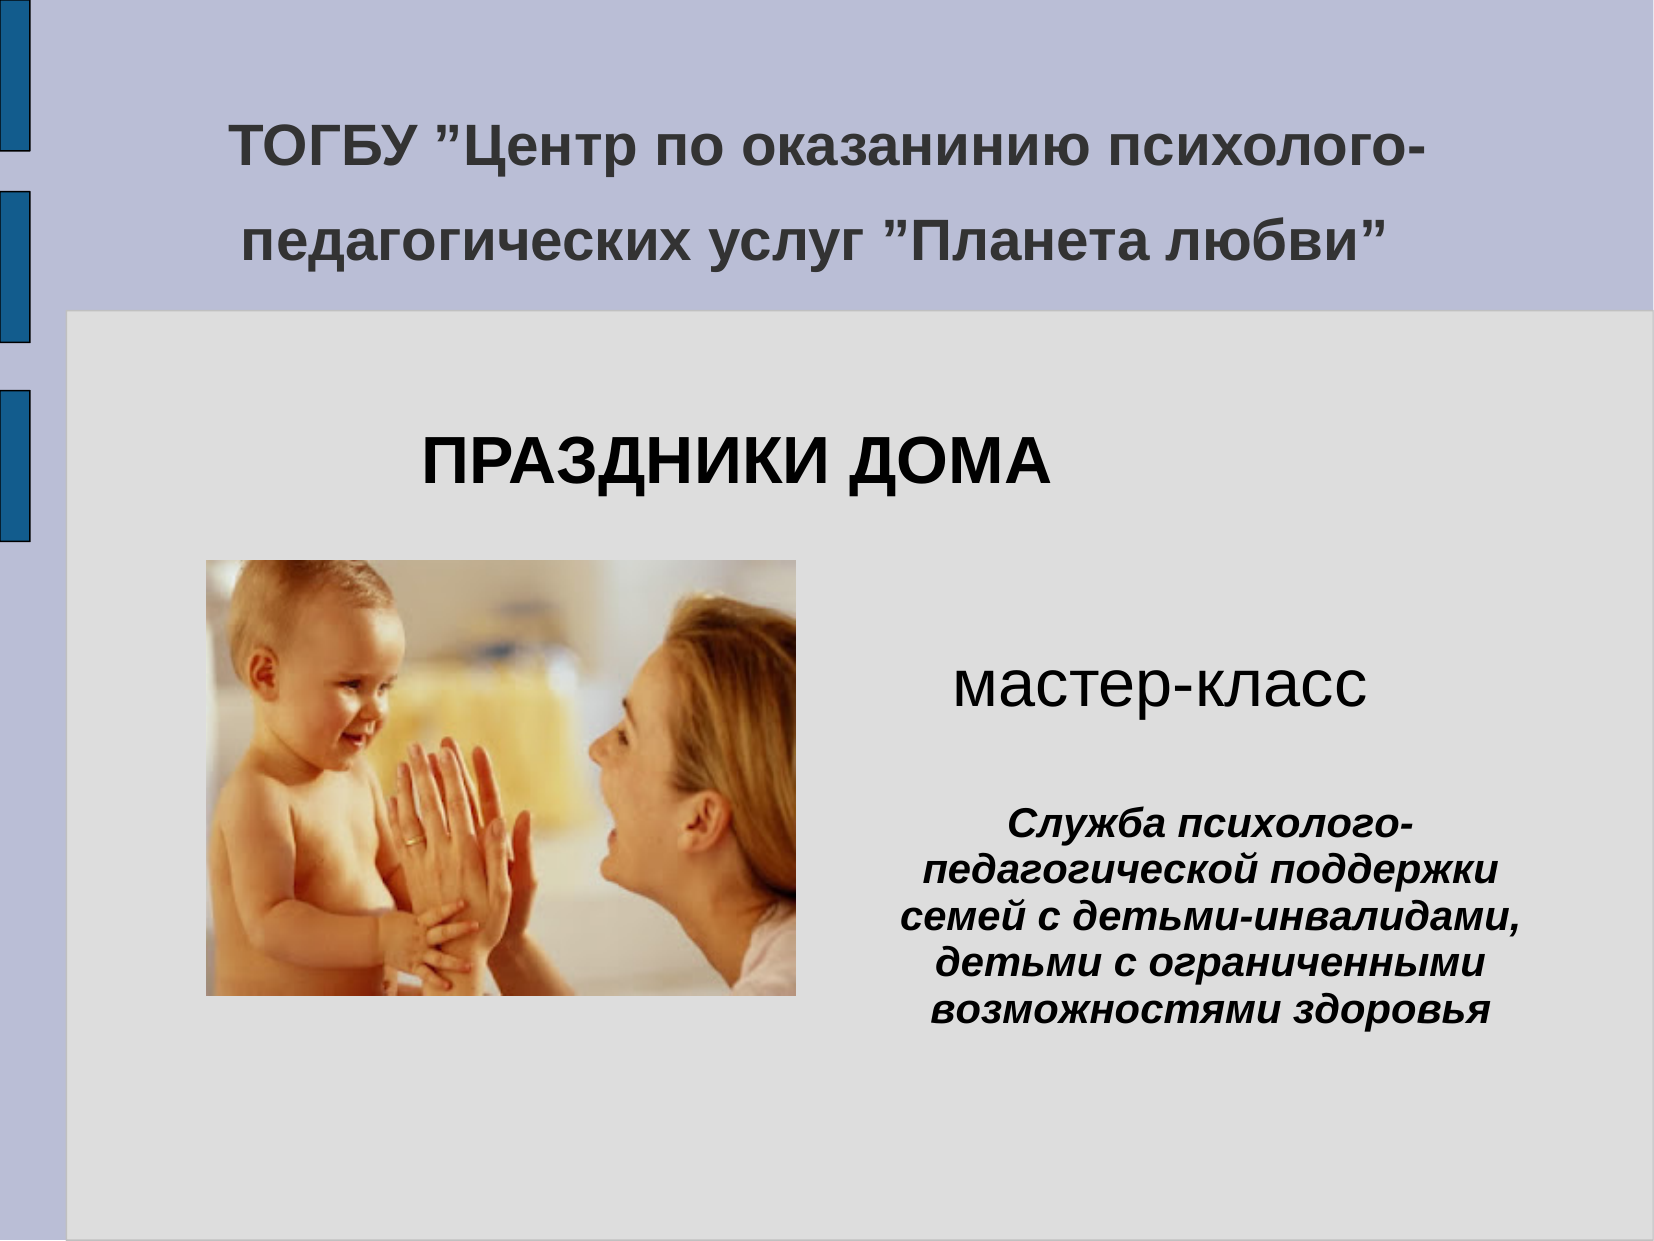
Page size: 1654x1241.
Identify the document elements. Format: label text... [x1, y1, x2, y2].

list ПРАЗДНИКИ ДОМА мастер-класс [121, 344, 1534, 1164]
text_box Служба психолого-педагогической поддержки семей с детьми-инвалидами, детьми с ограниченными возможностями здоровья [826, 790, 1595, 1145]
picture [206, 560, 796, 996]
title ТОГБУ ”Центр по оказанинию психолого-педагогических услуг ”Планета любви” [121, 91, 1534, 299]
